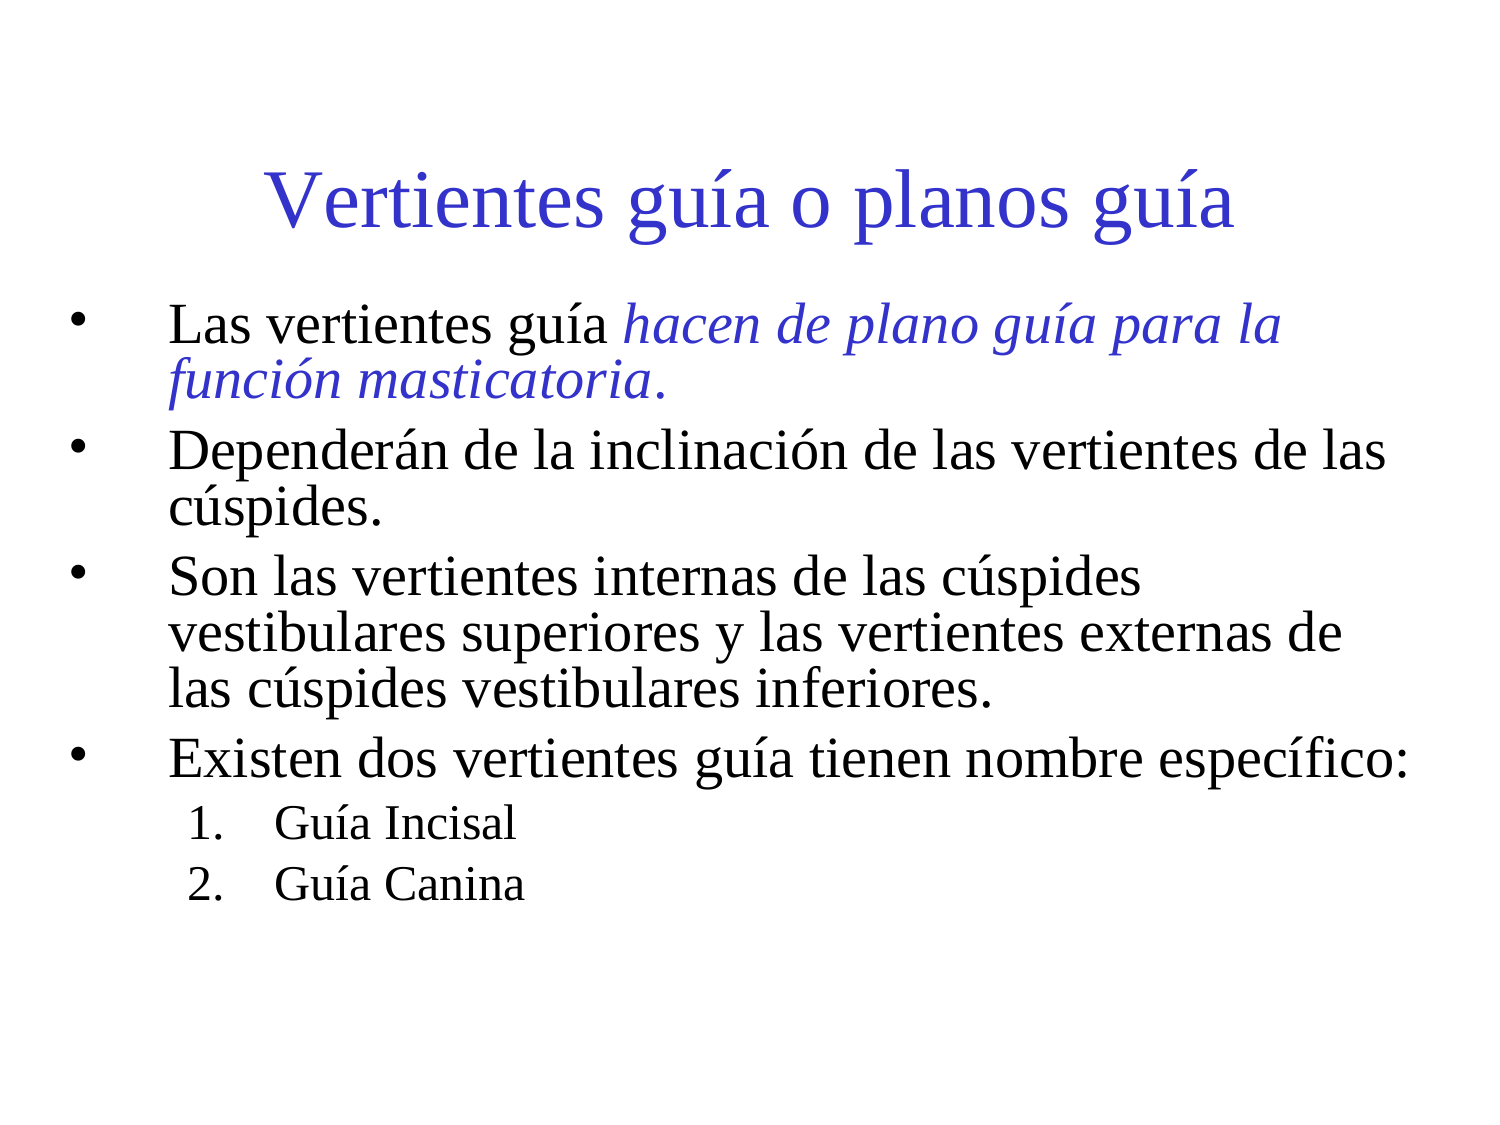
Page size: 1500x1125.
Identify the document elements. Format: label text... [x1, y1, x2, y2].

title Vertientes guía o planos guía [112, 99, 1388, 288]
list Las vertientes guía hacen de plano guía para la función masticatoria. Dependerán de la inclinación de las vertientes de las cúspides. Son las vertientes internas de las cúspides vestibulares superiores y las vertientes externas de las cúspides vestibulares inferiores. Existen dos vertientes guía tienen nombre específico: Guía Incisal Guía Canina [53, 290, 1436, 1071]
